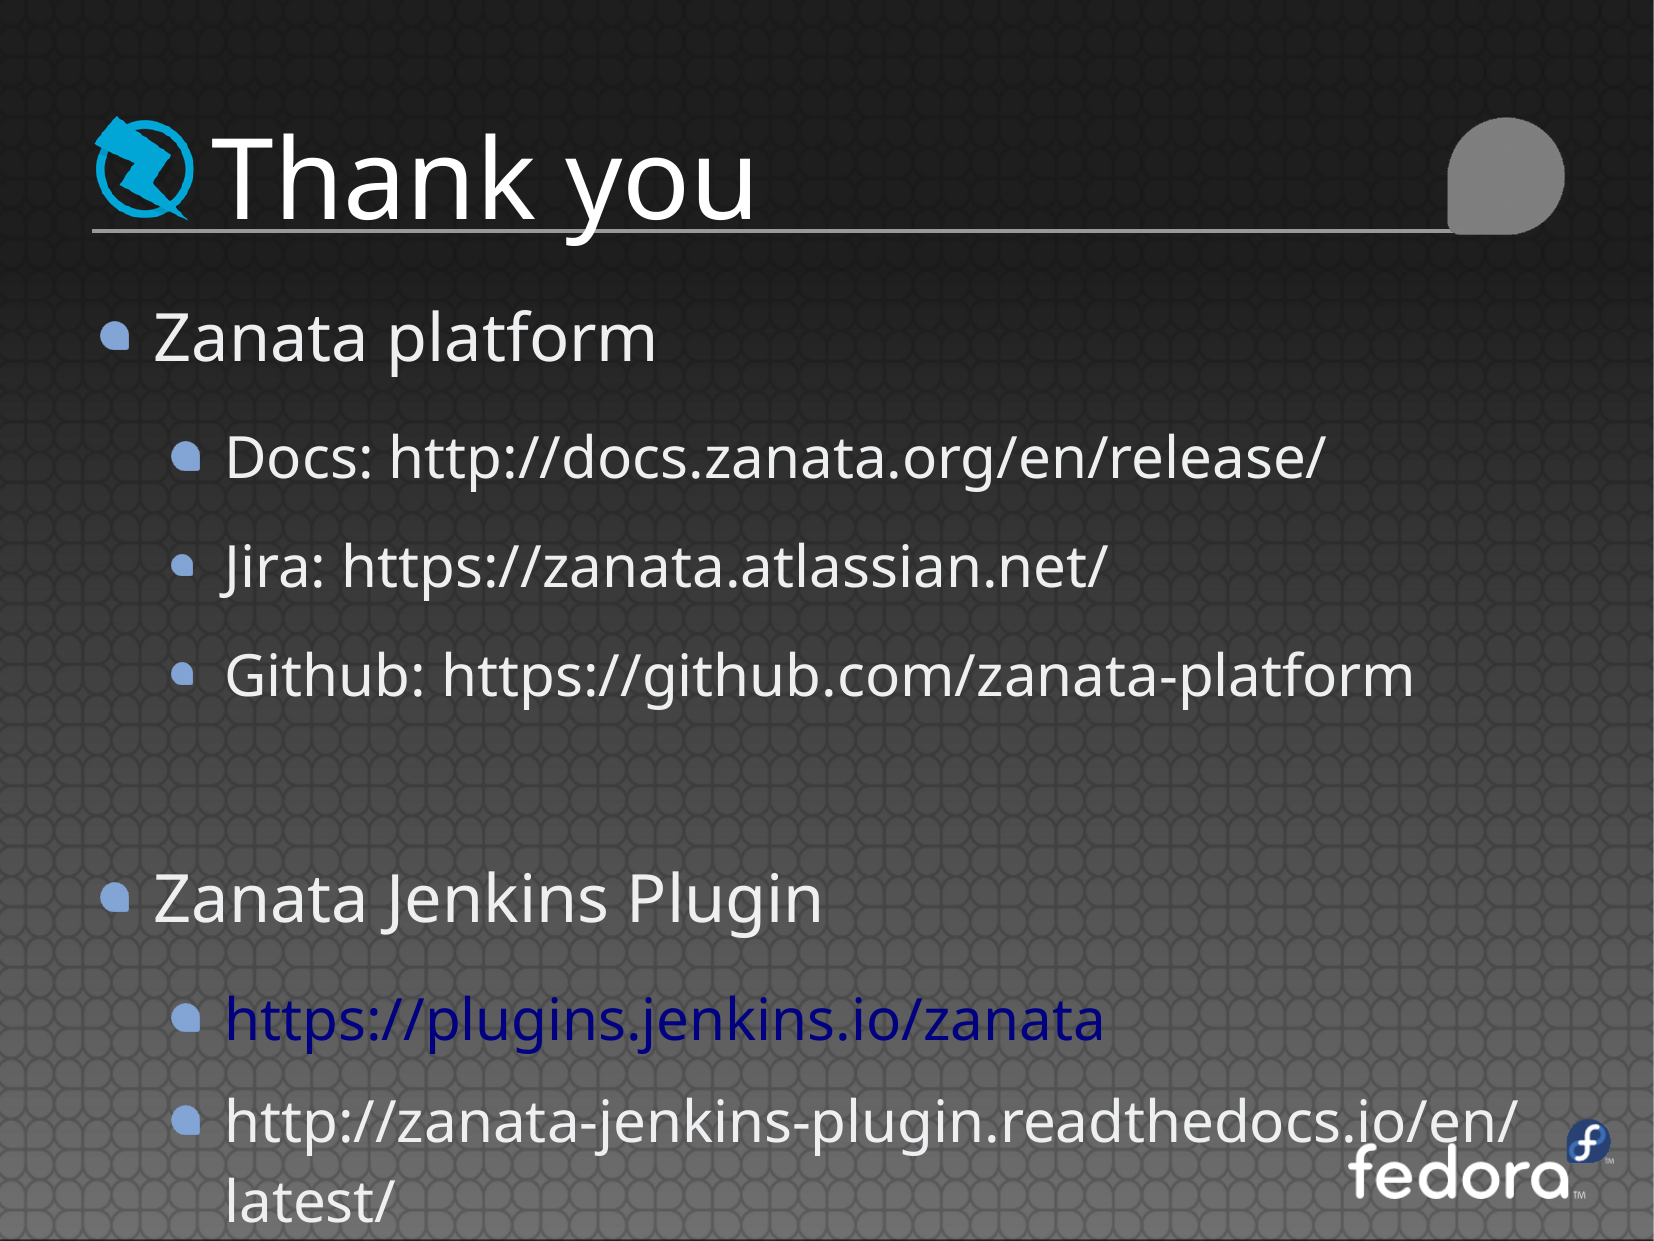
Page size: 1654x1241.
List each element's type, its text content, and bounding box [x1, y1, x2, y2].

picture [0, 0, 1654, 1241]
title Thank you [94, 100, 1426, 251]
list Zanata platform Docs: http://docs.zanata.org/en/release/ Jira: https://zanata.atlassian.net/ Github: https://github.com/zanata-platform Zanata Jenkins Plugin https://plugins.jenkins.io/zanata http://zanata-jenkins-plugin.readthedocs.io/en/latest/ [82, 290, 1571, 1130]
